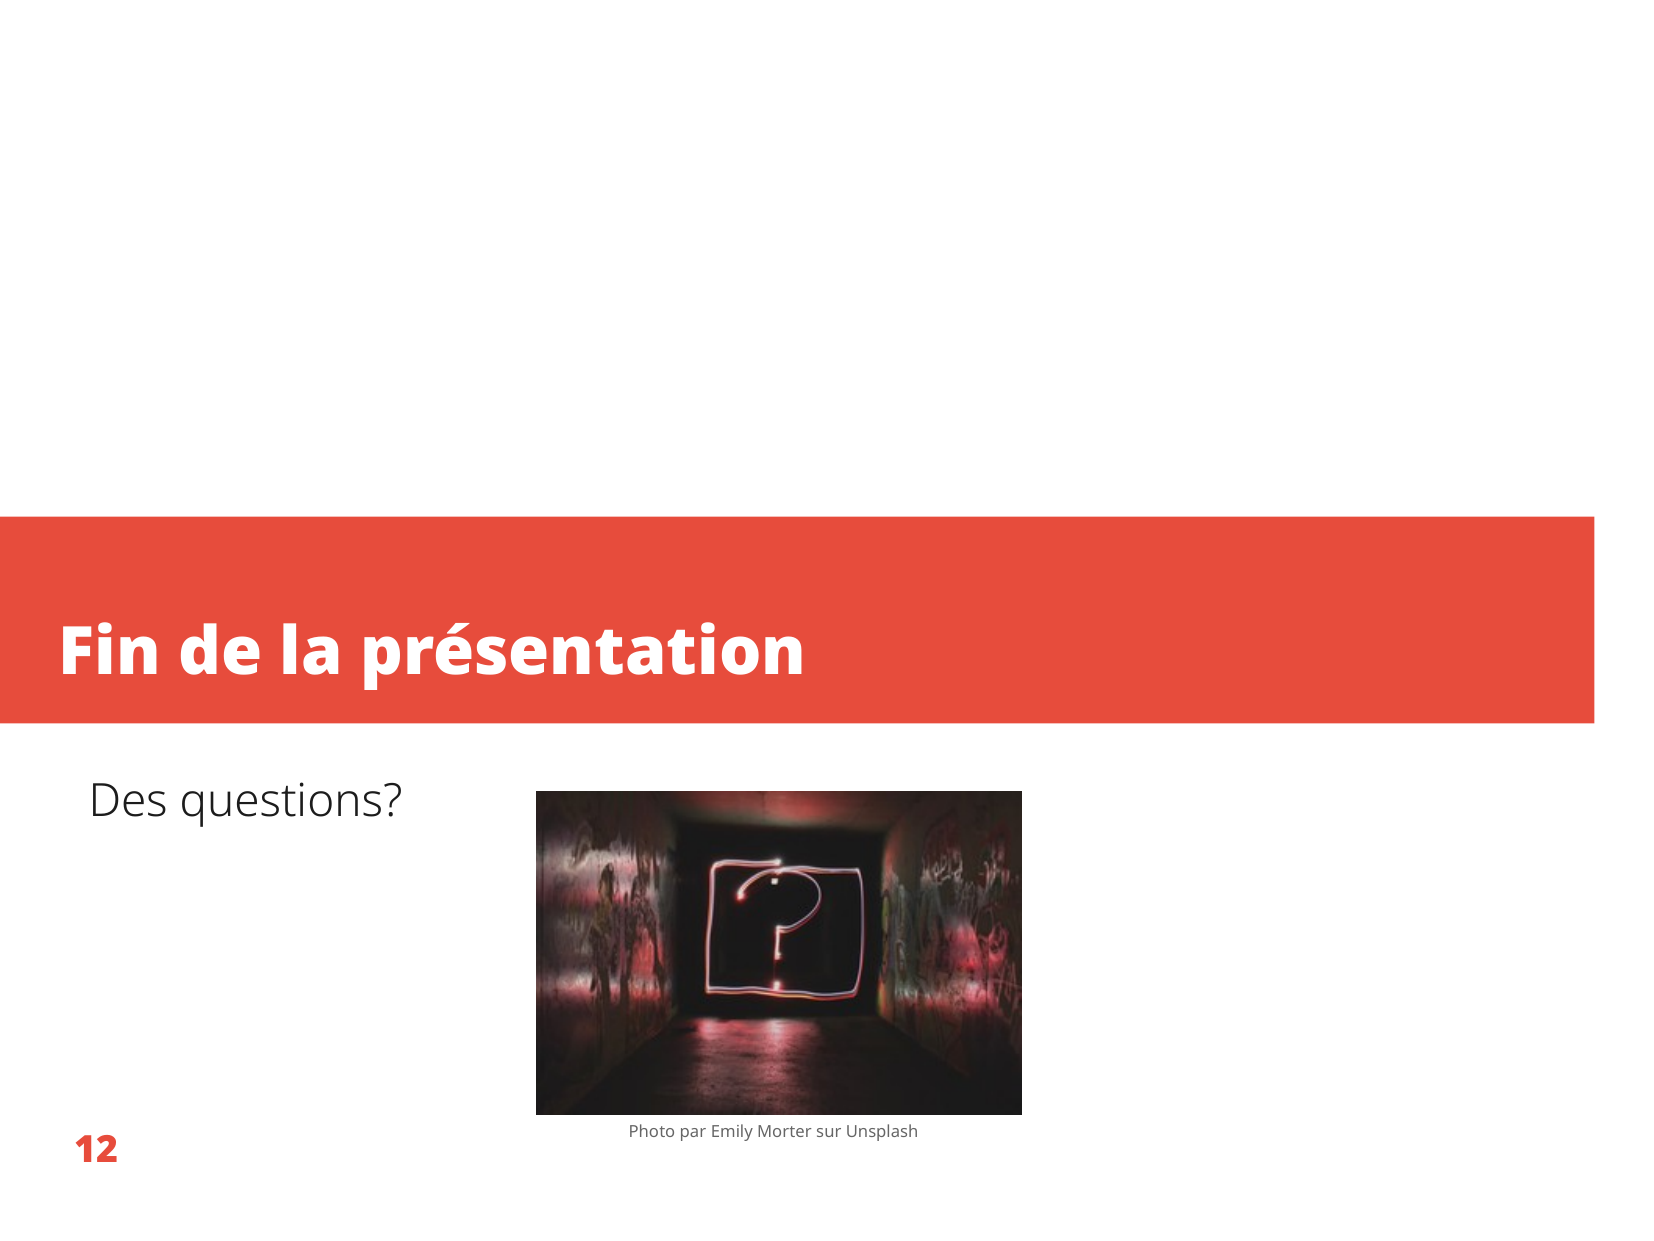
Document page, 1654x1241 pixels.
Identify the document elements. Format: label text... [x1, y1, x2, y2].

text_box Des questions? [88, 767, 1595, 851]
title Fin de la présentation [59, 546, 1595, 694]
text_box Photo par Emily Morter sur Unsplash [478, 1112, 1069, 1152]
picture [536, 791, 1022, 1112]
